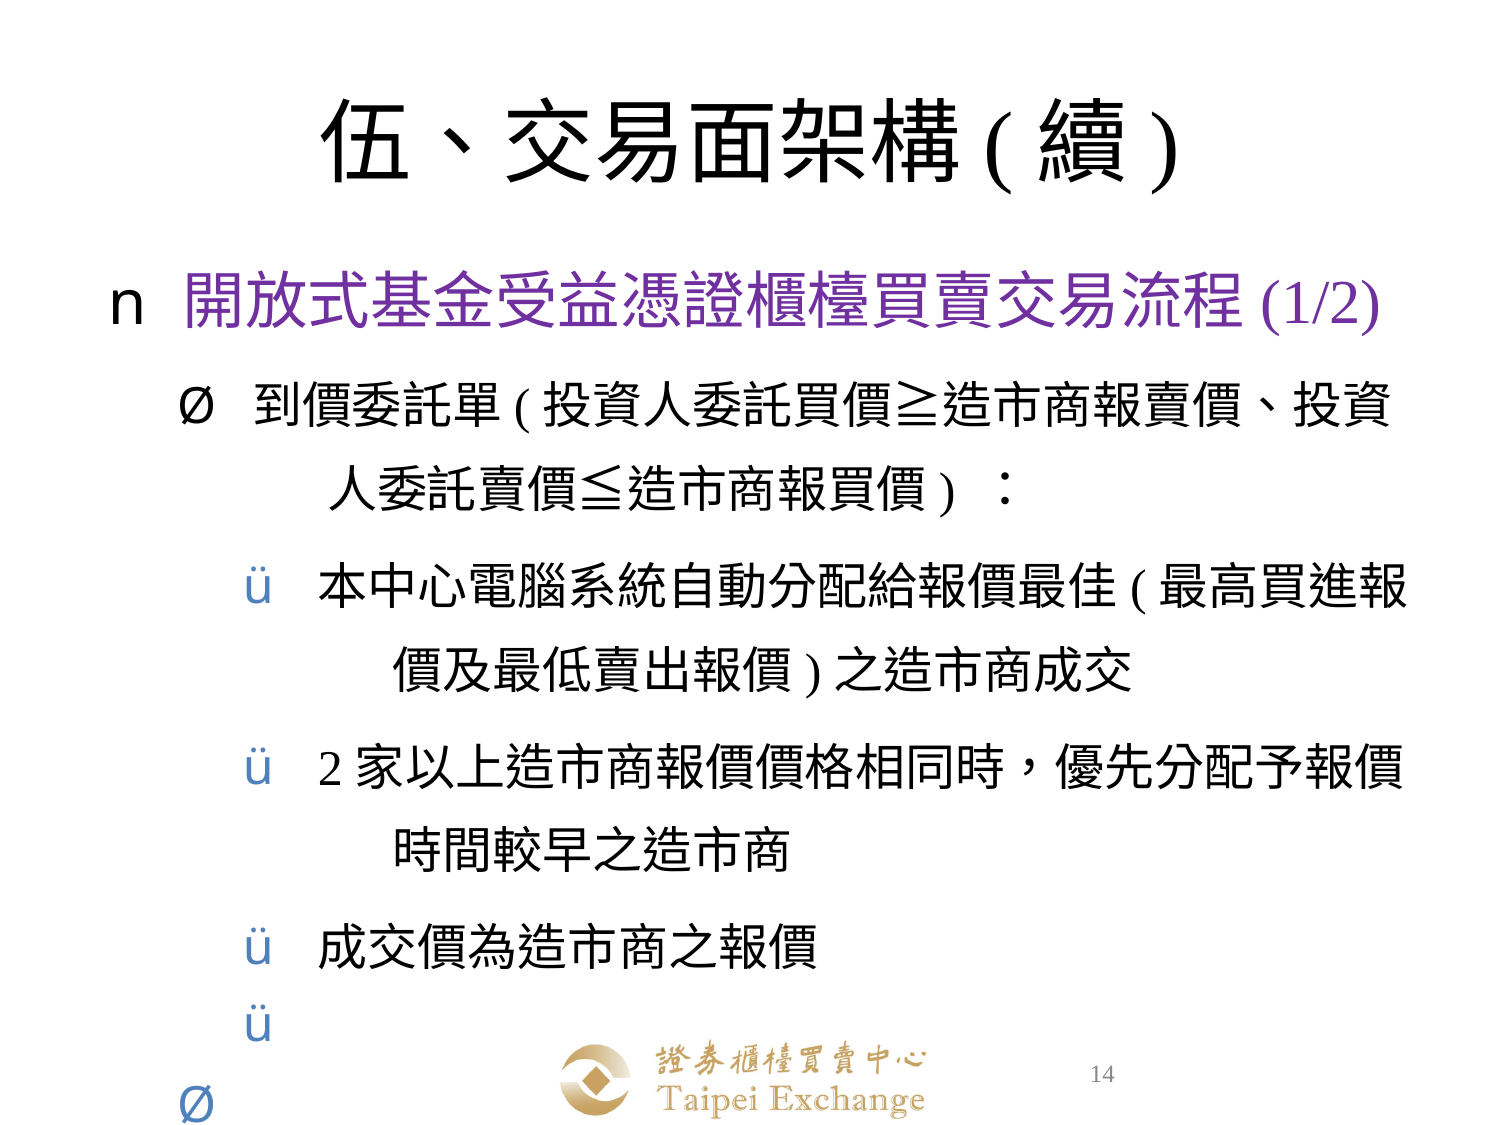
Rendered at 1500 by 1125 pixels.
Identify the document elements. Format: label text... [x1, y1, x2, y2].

title 伍、交易面架構(續) [75, 45, 1426, 233]
text_box [1074, 1042, 1426, 1103]
list 開放式基金受益憑證櫃檯買賣交易流程(1/2) 到價委託單(投資人委託買價≧造市商報賣價、投資人委託賣價≦造市商報買價) ： 本中心電腦系統自動分配給報價最佳(最高買進報價及最低賣出報價)之造市商成交 2家以上造市商報價價格相同時，優先分配予報價時間較早之造市商 成交價為造市商之報價 [75, 262, 1426, 1005]
